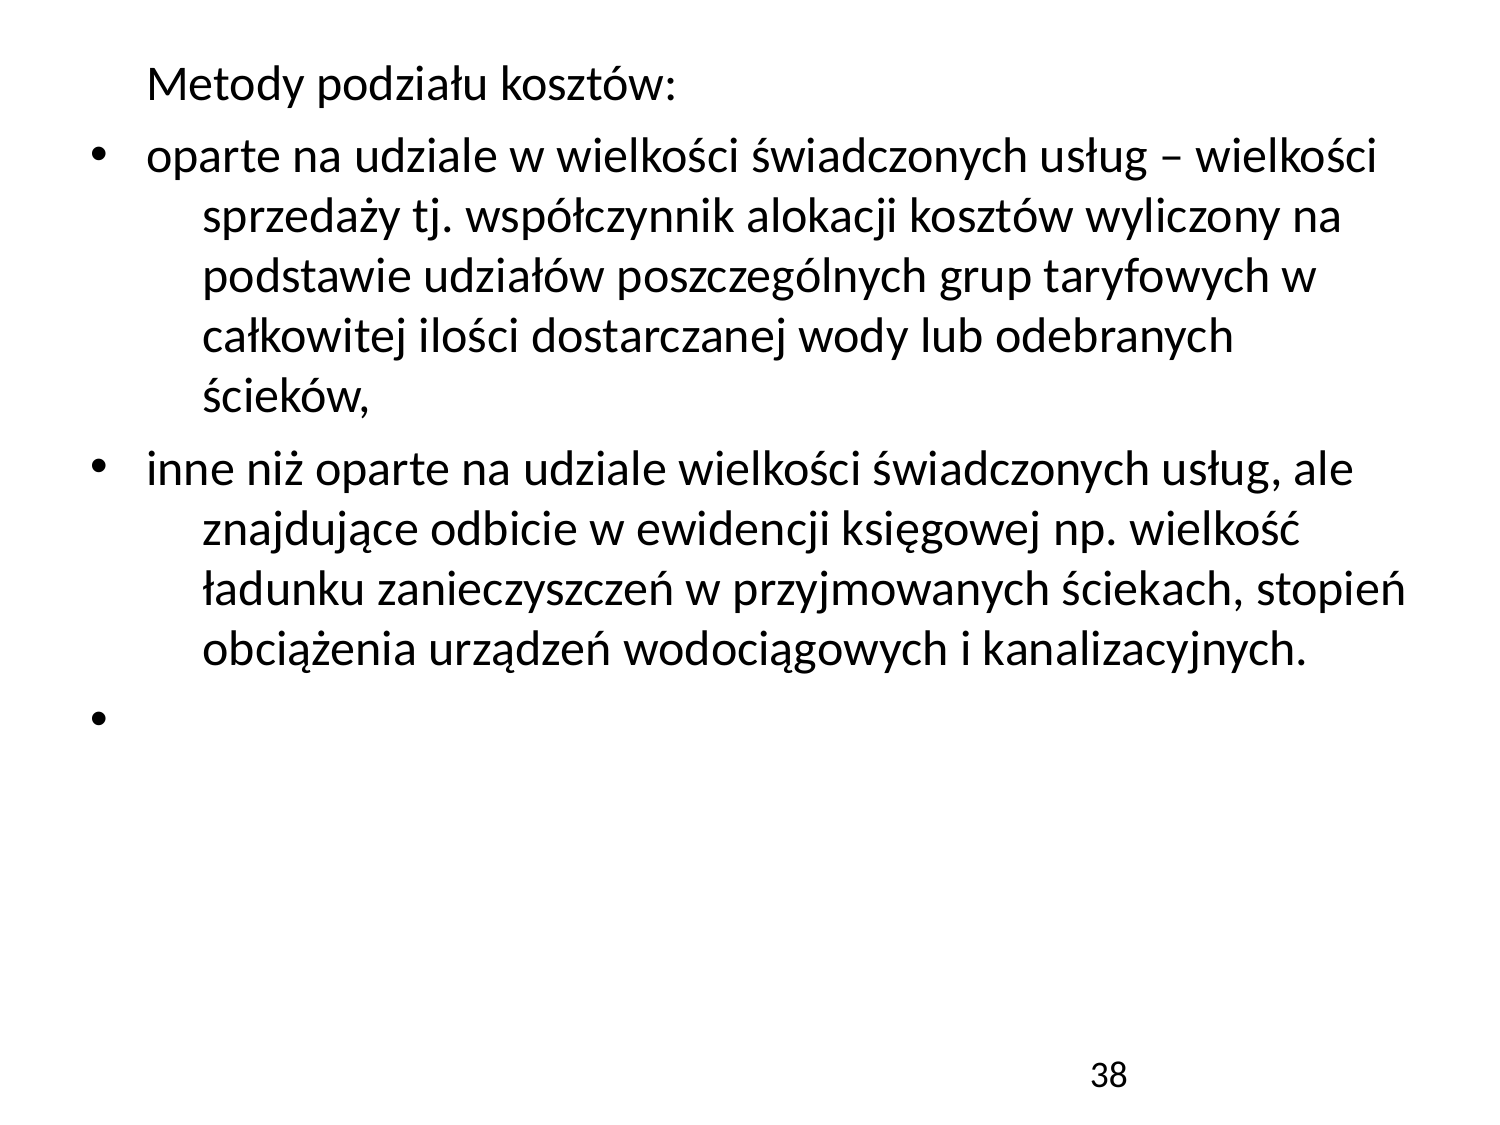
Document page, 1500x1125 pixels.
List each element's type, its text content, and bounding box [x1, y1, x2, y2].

text_box 34 [1074, 1042, 1426, 1103]
list Metody podziału kosztów: oparte na udziale w wielkości świadczonych usług – wielkości sprzedaży tj. współczynnik alokacji kosztów wyliczony na podstawie udziałów poszczególnych grup taryfowych w całkowitej ilości dostarczanej wody lub odebranych ścieków, inne niż oparte na udziale wielkości świadczonych usług, ale znajdujące odbicie w ewidencji księgowej np. wielkość ładunku zanieczyszczeń w przyjmowanych ściekach, stopień obciążenia urządzeń wodociągowych i kanalizacyjnych. [75, 42, 1426, 1005]
